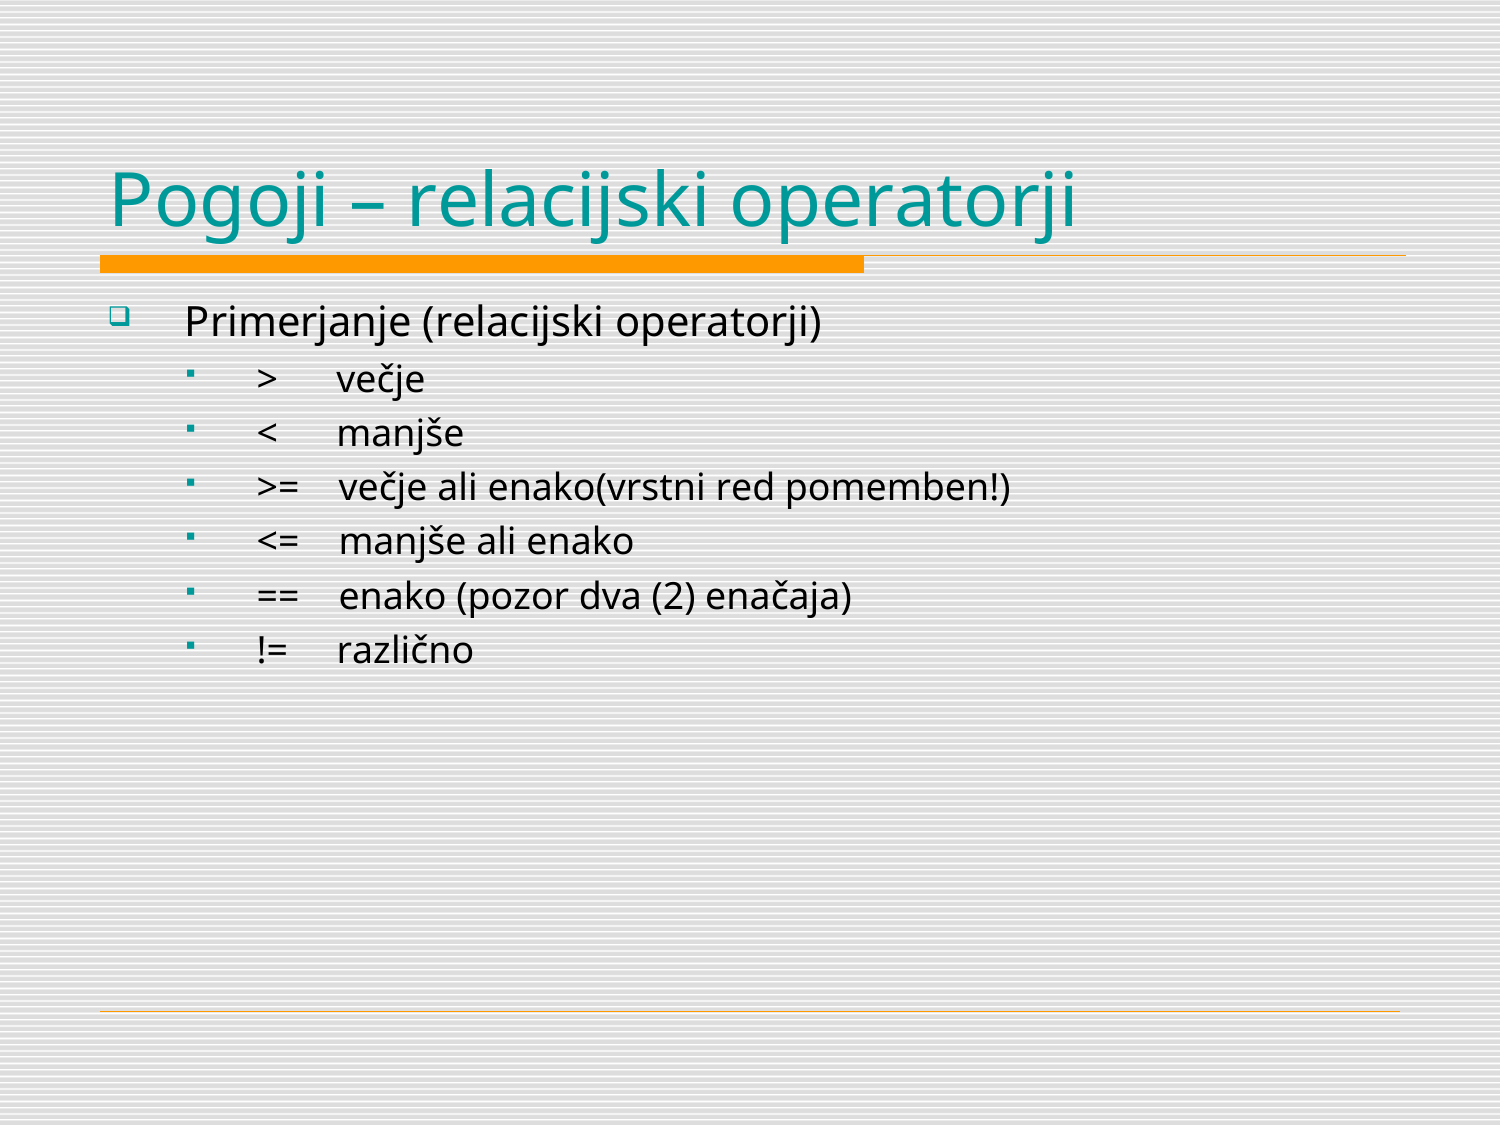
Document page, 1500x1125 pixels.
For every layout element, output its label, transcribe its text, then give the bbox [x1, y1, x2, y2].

list Primerjanje (relacijski operatorji) > večje < manjše >= večje ali enako(vrstni red pomemben!) <= manjše ali enako == enako (pozor dva (2) enačaja) != različno [92, 287, 1406, 988]
title Pogoji – relacijski operatorji [94, 49, 1407, 250]
picture [0, 0, 1500, 1125]
